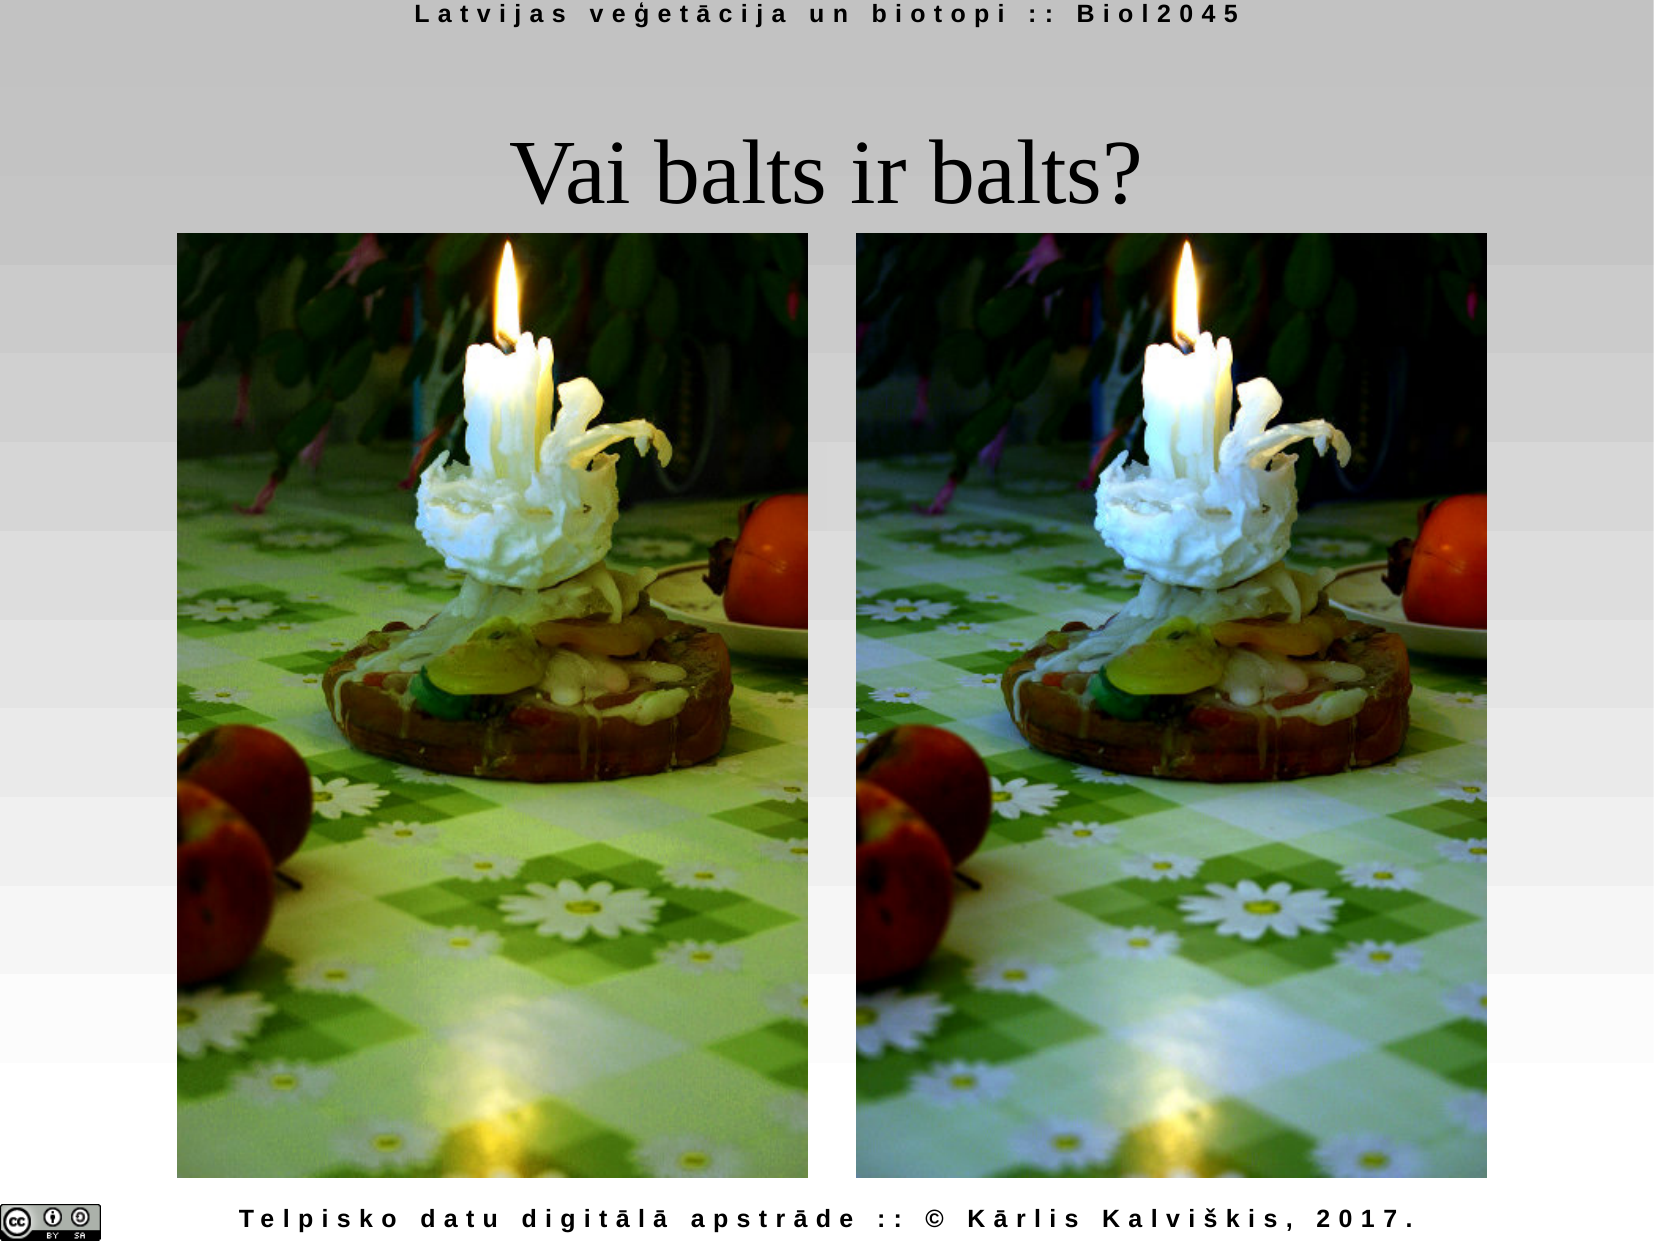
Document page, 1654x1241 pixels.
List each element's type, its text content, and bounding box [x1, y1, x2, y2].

picture [0, 0, 1654, 1241]
title Vai balts ir balts? [29, 49, 1625, 296]
